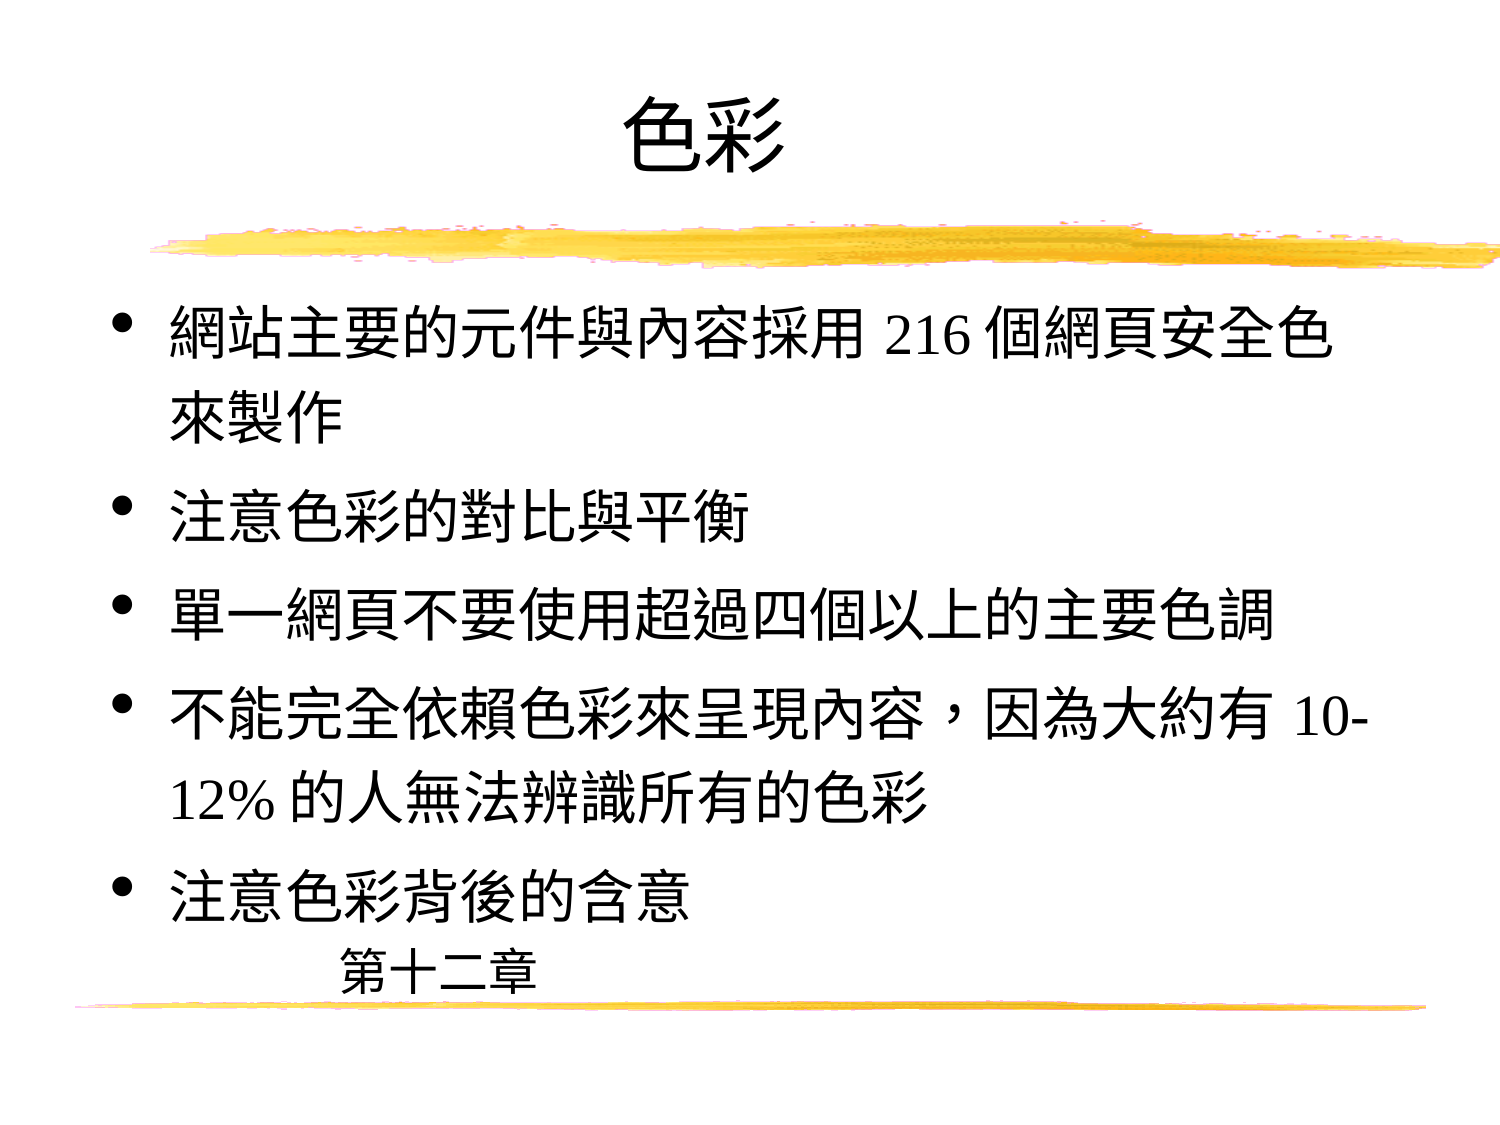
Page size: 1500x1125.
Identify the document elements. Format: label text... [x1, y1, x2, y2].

text_box 第十二章 [338, 932, 539, 993]
list 網站主要的元件與內容採用216個網頁安全色來製作 注意色彩的對比與平衡 單一網頁不要使用超過四個以上的主要色調 不能完全依賴色彩來呈現內容，因為大約有10-12%的人無法辨識所有的色彩 注意色彩背後的含意 [112, 287, 1388, 963]
title 色彩 [66, 30, 1342, 231]
picture [150, 215, 1500, 279]
picture [75, 999, 1426, 1013]
